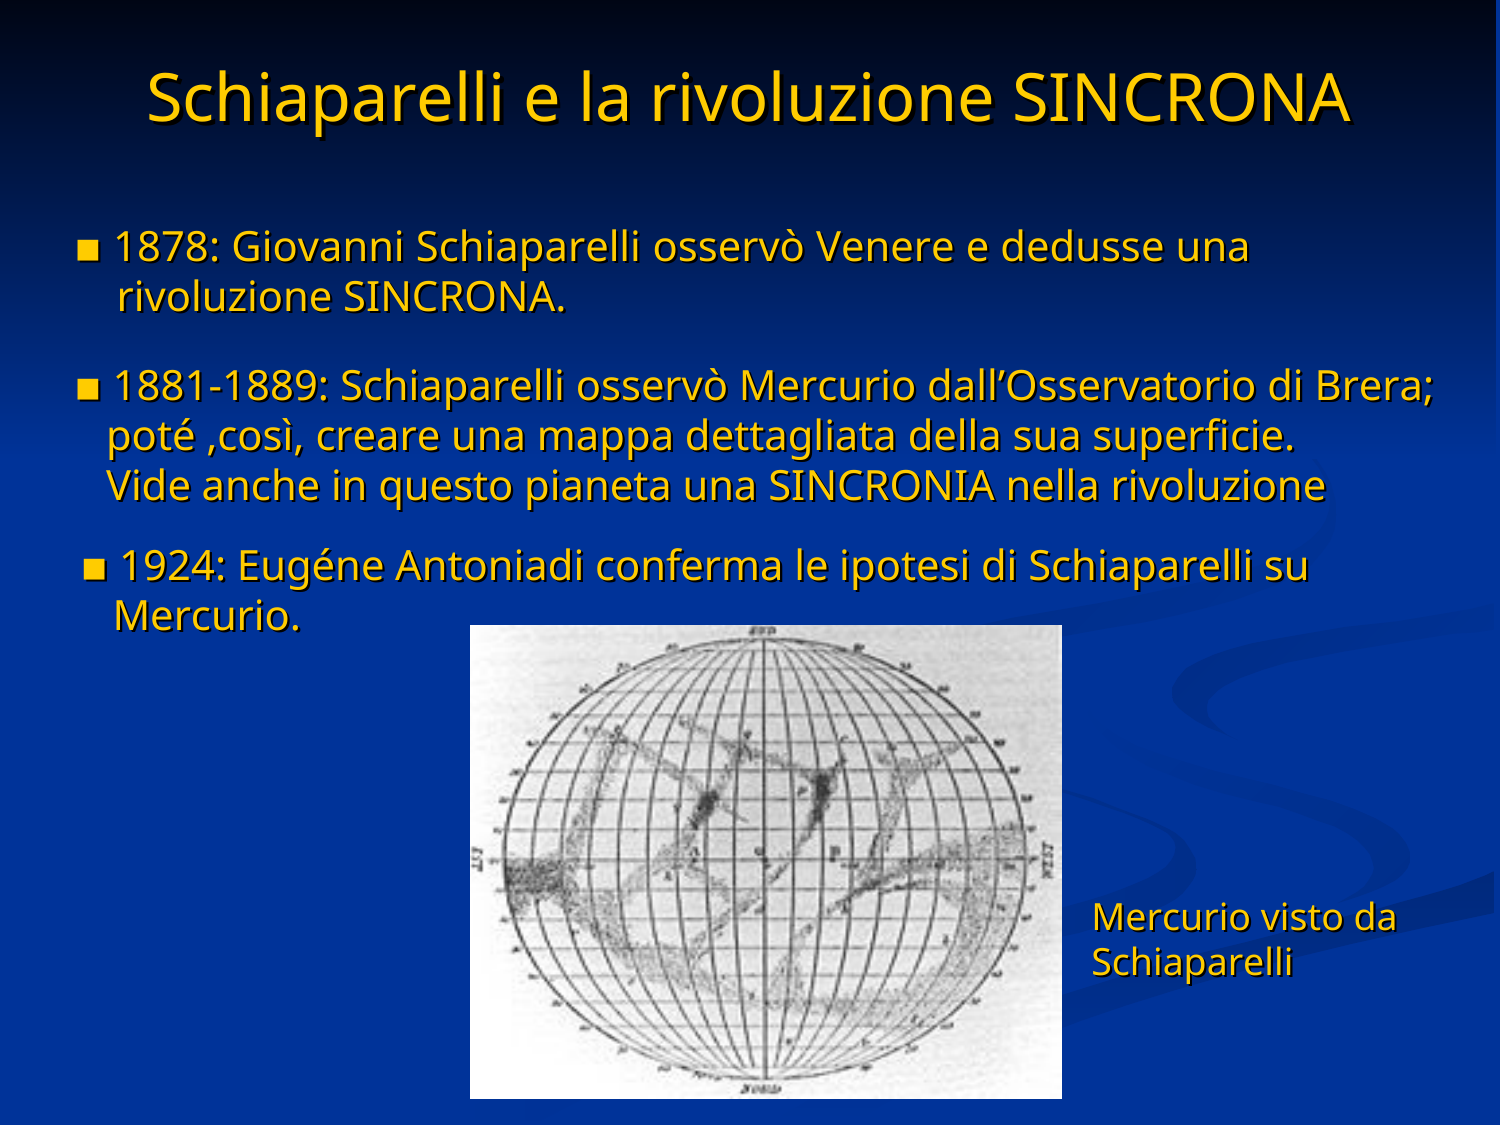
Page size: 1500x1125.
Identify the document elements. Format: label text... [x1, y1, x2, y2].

picture [470, 647, 1062, 1099]
text_box ▪ 1878: Giovanni Schiaparelli osservò Venere e dedusse una rivoluzione SINCRONA. [59, 212, 1366, 351]
text_box Schiaparelli e la rivoluzione SINCRONA [35, 47, 1465, 154]
text_box ▪ 1881-1889: Schiaparelli osservò Mercurio dall’Osservatorio di Brera; poté ,così, creare una mappa dettagliata della sua superficie. Vide anche in questo pianeta una SINCRONIA nella rivoluzione [59, 351, 1458, 517]
text_box Mercurio visto da Schiaparelli [1076, 885, 1500, 1016]
text_box ▪ 1924: Eugéne Antoniadi conferma le ipotesi di Schiaparelli su Mercurio. [65, 531, 1394, 647]
